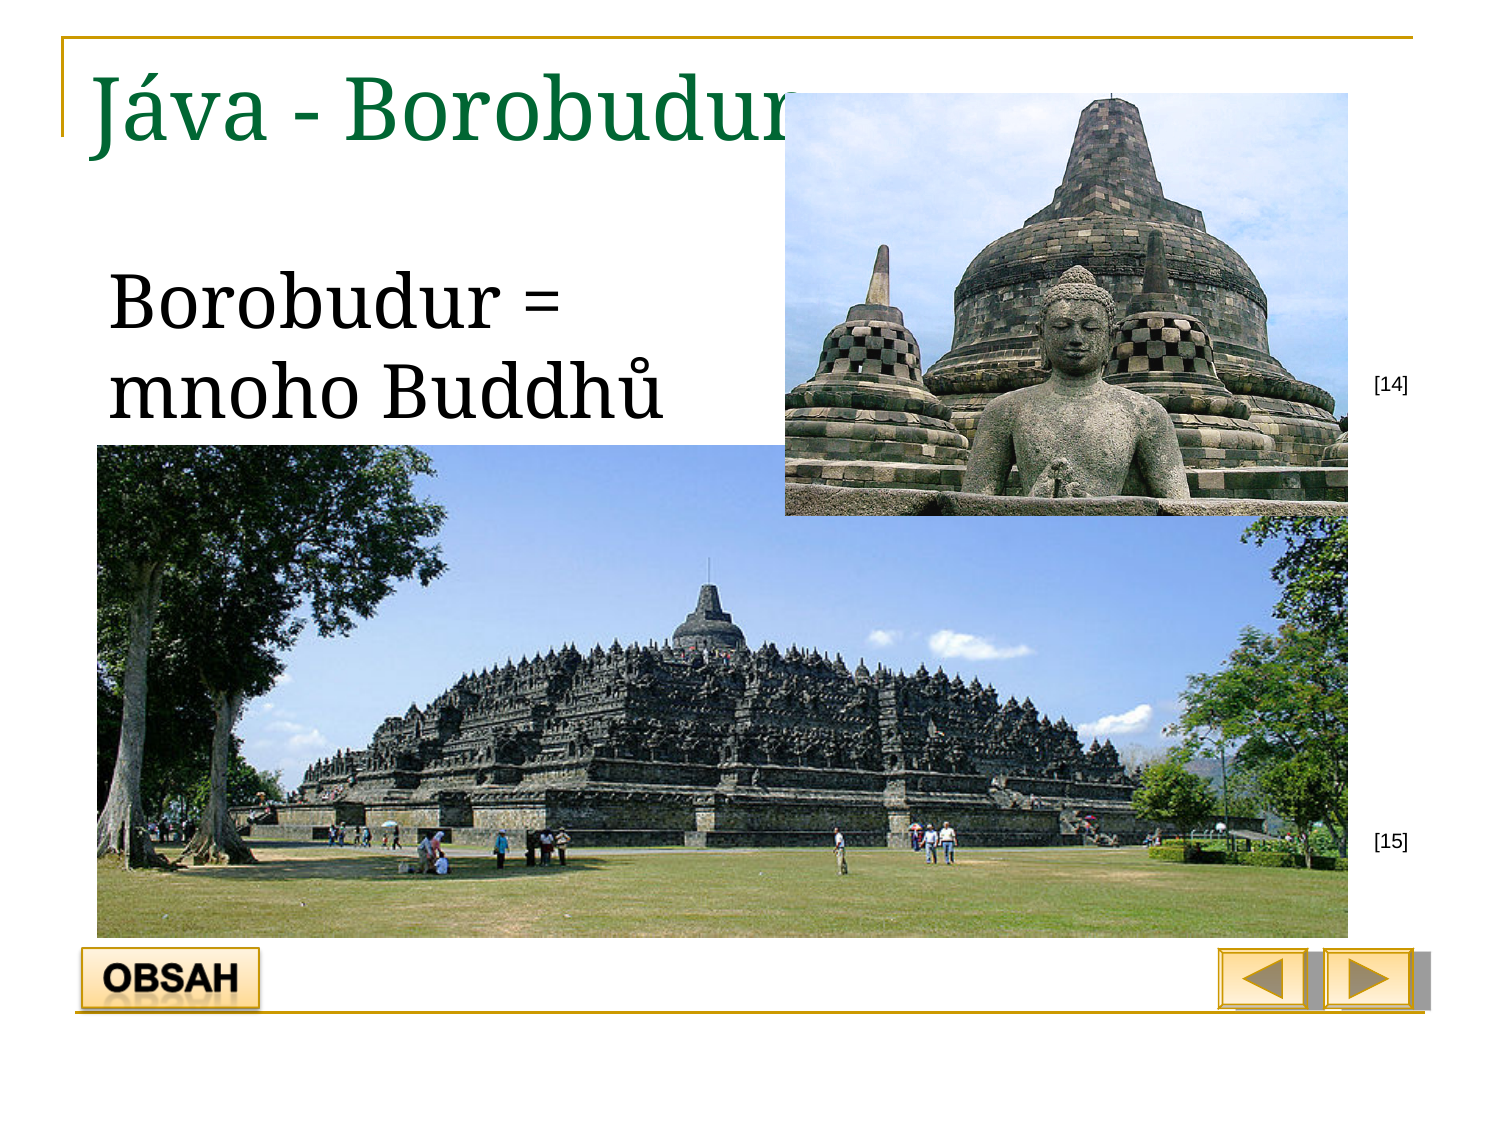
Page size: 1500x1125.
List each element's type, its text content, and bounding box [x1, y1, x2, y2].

title Jáva - Borobudur [74, 45, 1430, 235]
text_box [1325, 949, 1413, 1009]
picture [69, 93, 1348, 1055]
text_box [14] [1359, 363, 1454, 404]
text_box Borobudur = mnoho Buddhů [93, 246, 809, 434]
text_box [15] [1359, 820, 1442, 861]
text_box [1220, 949, 1308, 1009]
